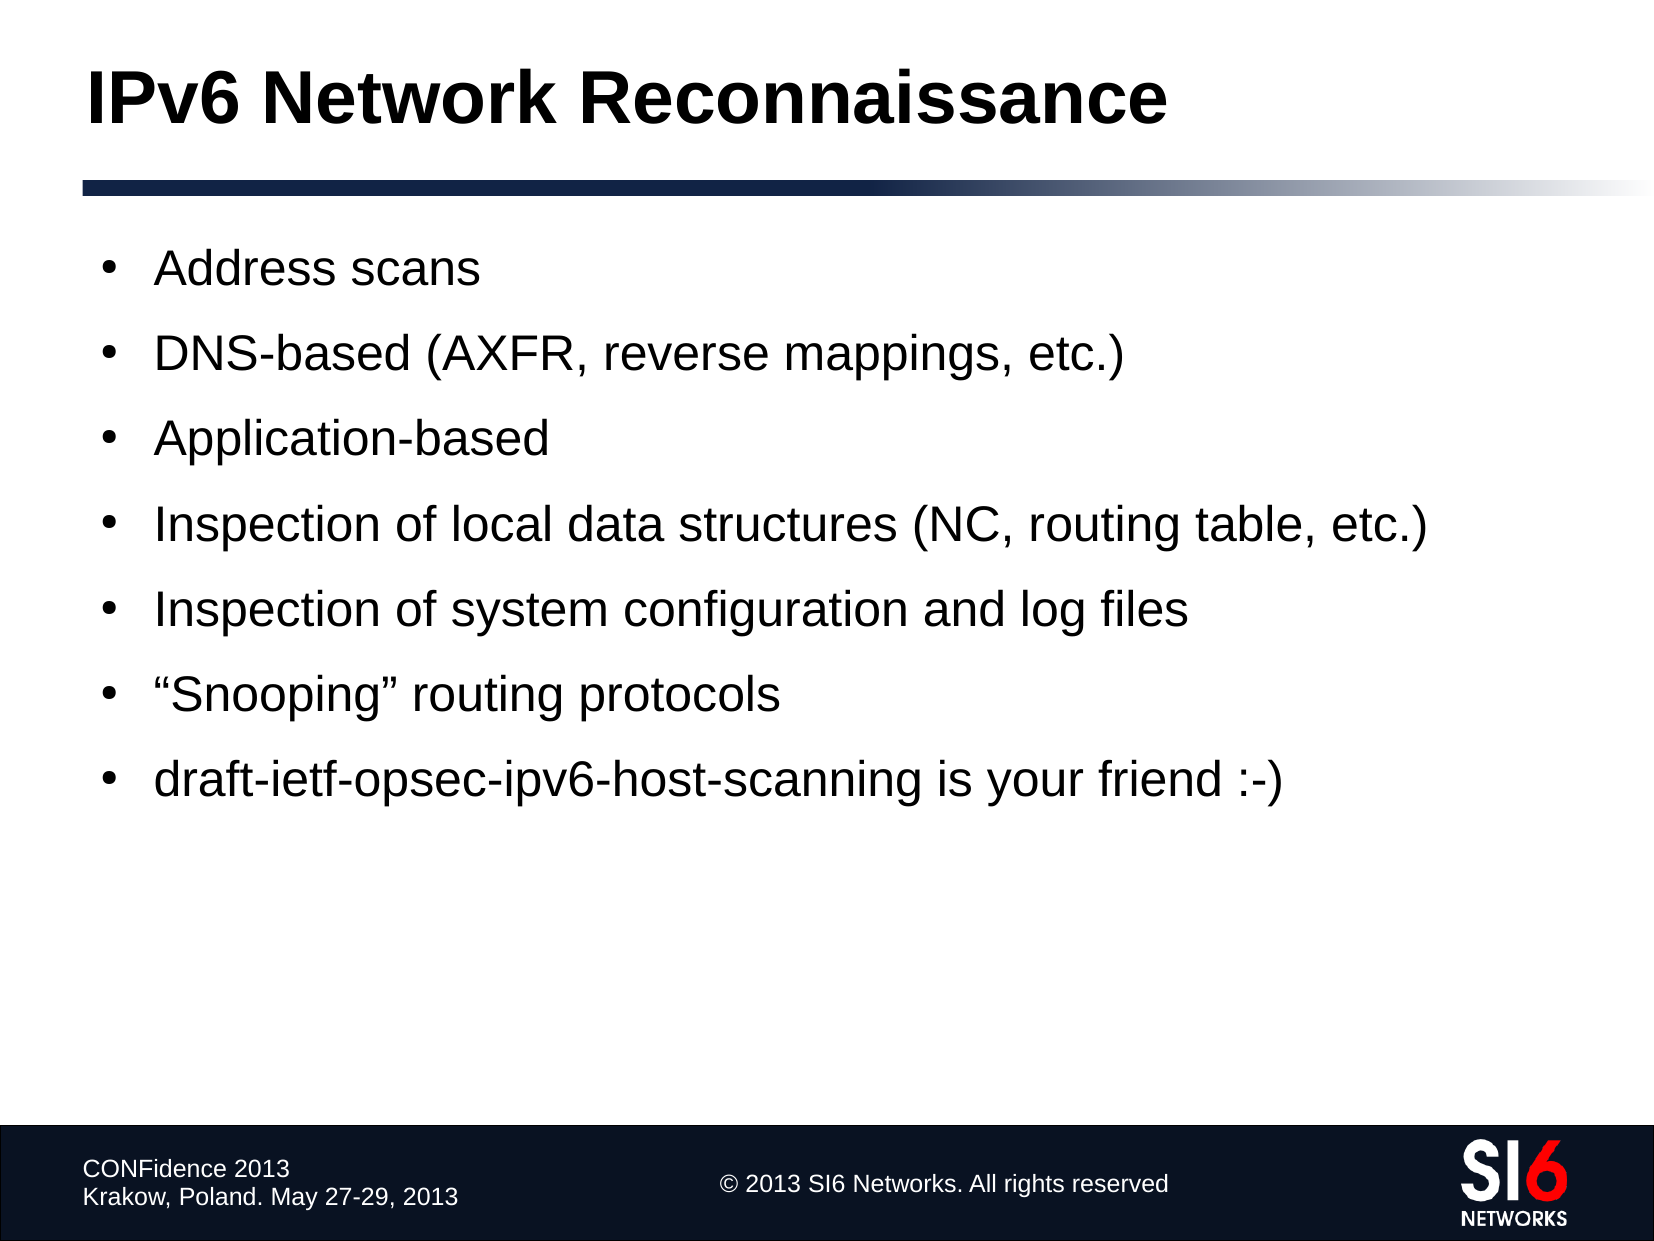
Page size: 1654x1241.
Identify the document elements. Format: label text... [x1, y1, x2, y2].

picture [1461, 1139, 1567, 1226]
list Address scans DNS-based (AXFR, reverse mappings, etc.) Application-based Inspection of local data structures (NC, routing table, etc.) Inspection of system configuration and log files “Snooping” routing protocols draft-ietf-opsec-ipv6-host-scanning is your friend :-) [82, 240, 1571, 1059]
title IPv6 Network Reconnaissance [86, 30, 1576, 166]
